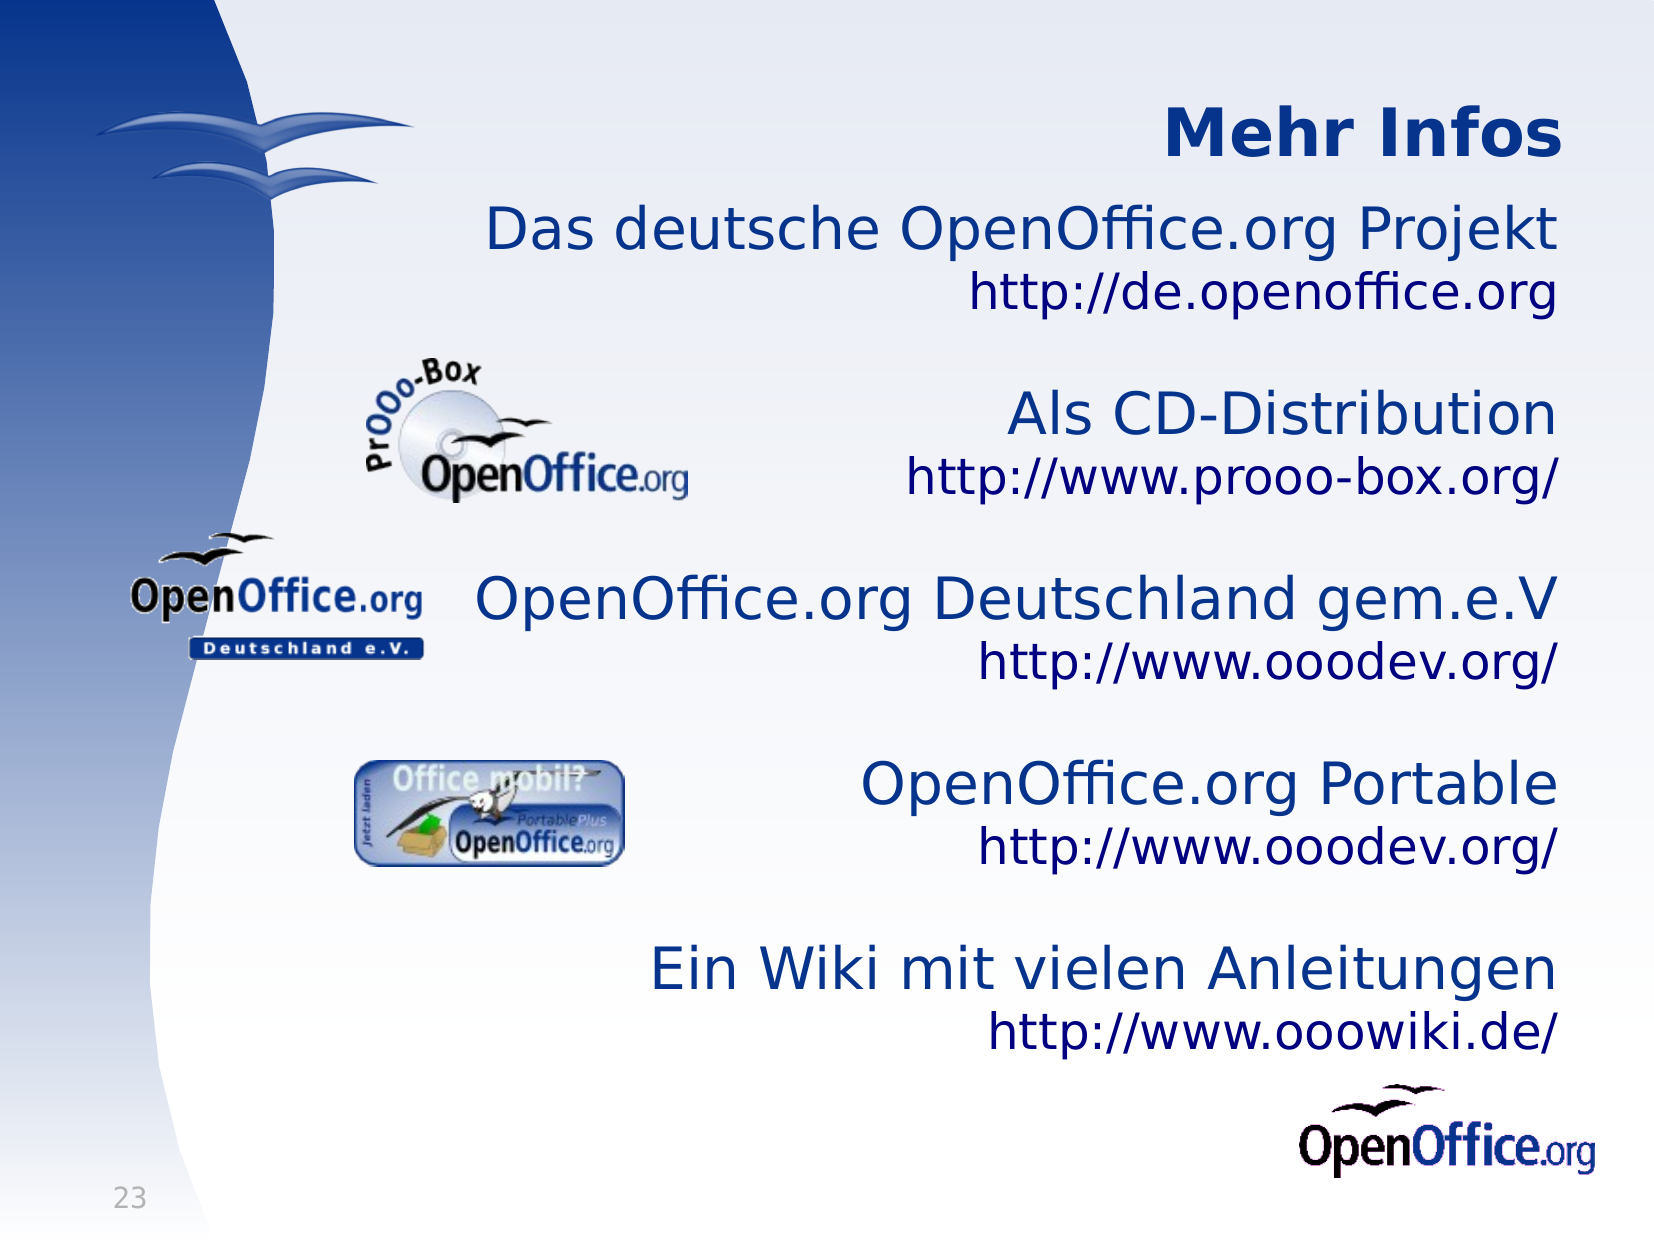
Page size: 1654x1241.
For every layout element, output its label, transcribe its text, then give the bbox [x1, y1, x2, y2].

picture [366, 358, 688, 503]
picture [95, 100, 416, 162]
list Das deutsche OpenOffice.org Projekt http://de.openoffice.org Als CD-Distribution http://www.prooo-box.org/ OpenOffice.org Deutschland gem.e.V http://www.ooodev.org/ OpenOffice.org Portable http://www.ooodev.org/ Ein Wiki mit vielen Anleitungen http://www.ooowiki.de/ [200, 195, 1560, 1189]
picture [354, 760, 625, 867]
picture [152, 161, 379, 201]
picture [1560, 1084, 1595, 1178]
picture [101, 533, 441, 660]
title Mehr Infos [436, 94, 1565, 173]
